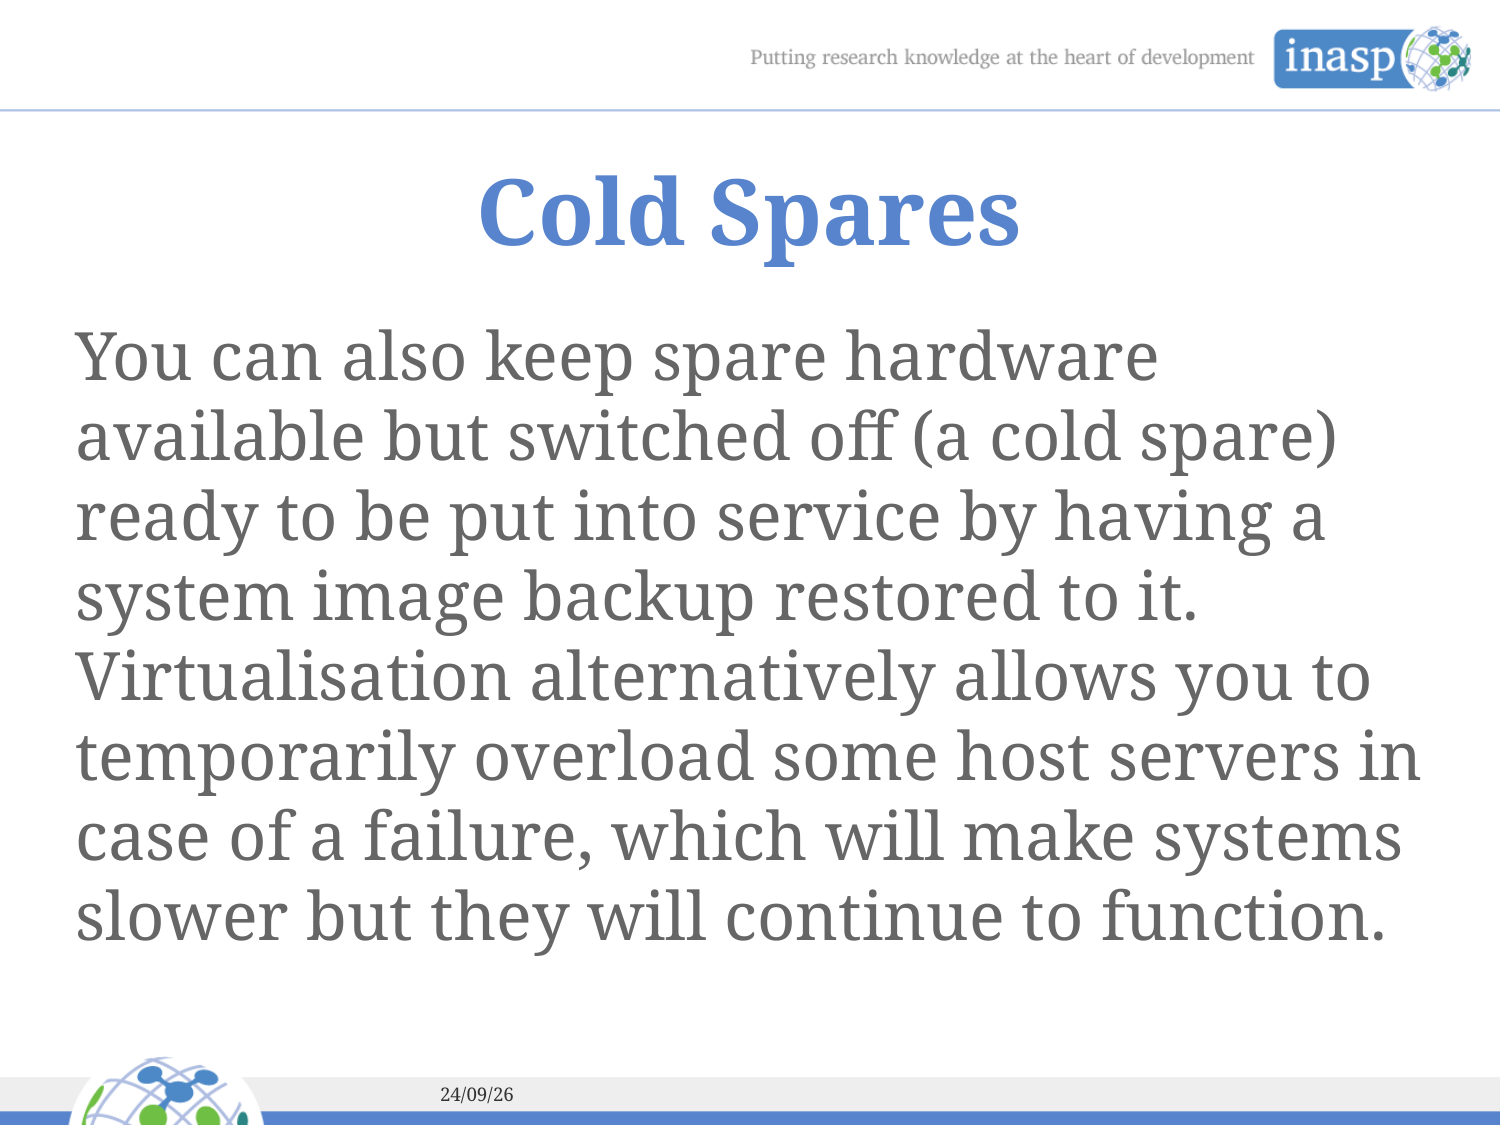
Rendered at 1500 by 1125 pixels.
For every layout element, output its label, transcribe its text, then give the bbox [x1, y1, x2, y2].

title Cold Spares [75, 129, 1426, 313]
picture [0, 0, 1500, 1125]
list You can also keep spare hardware available but switched off (a cold spare) ready to be put into service by having a system image backup restored to it. Virtualisation alternatively allows you to temporarily overload some host servers in case of a failure, which will make systems slower but they will continue to function. [75, 313, 1426, 967]
